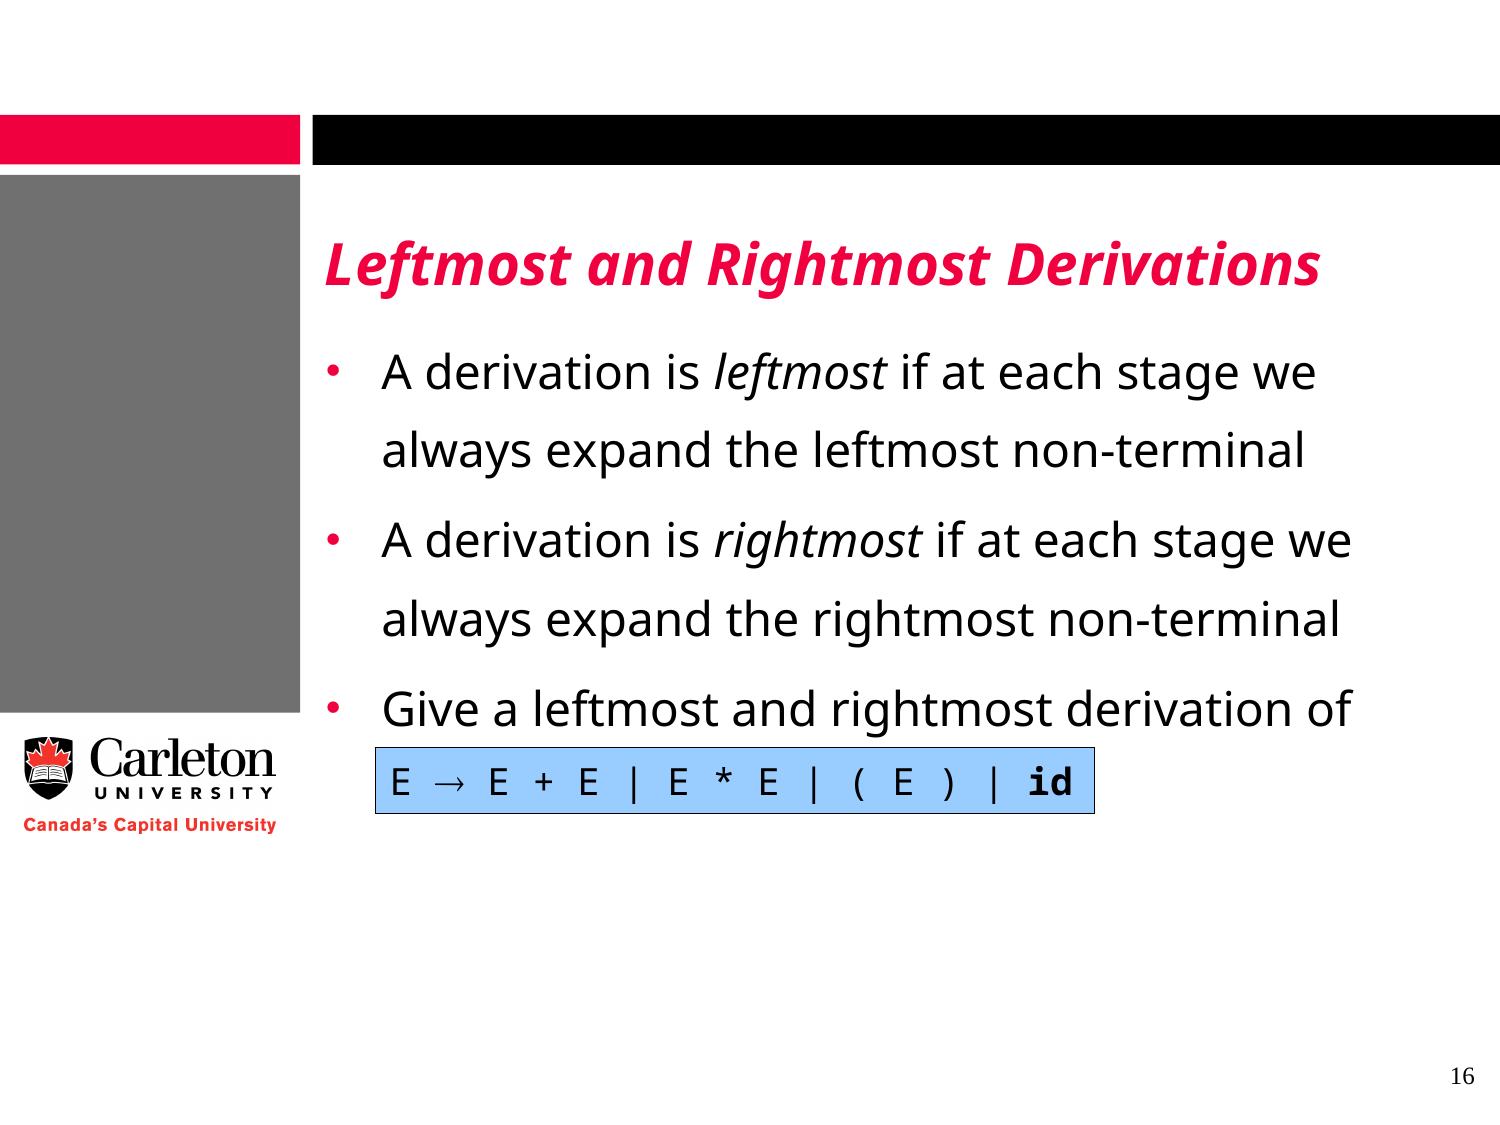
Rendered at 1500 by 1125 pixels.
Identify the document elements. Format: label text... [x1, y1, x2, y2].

title Leftmost and Rightmost Derivations [324, 187, 1450, 324]
text_box E  E + E | E * E | ( E ) | id [375, 750, 1095, 814]
picture [24, 737, 276, 834]
list A derivation is leftmost if at each stage we always expand the leftmost non-terminal A derivation is rightmost if at each stage we always expand the rightmost non-terminal Give a leftmost and rightmost derivation of id * id + id [324, 324, 1450, 1068]
